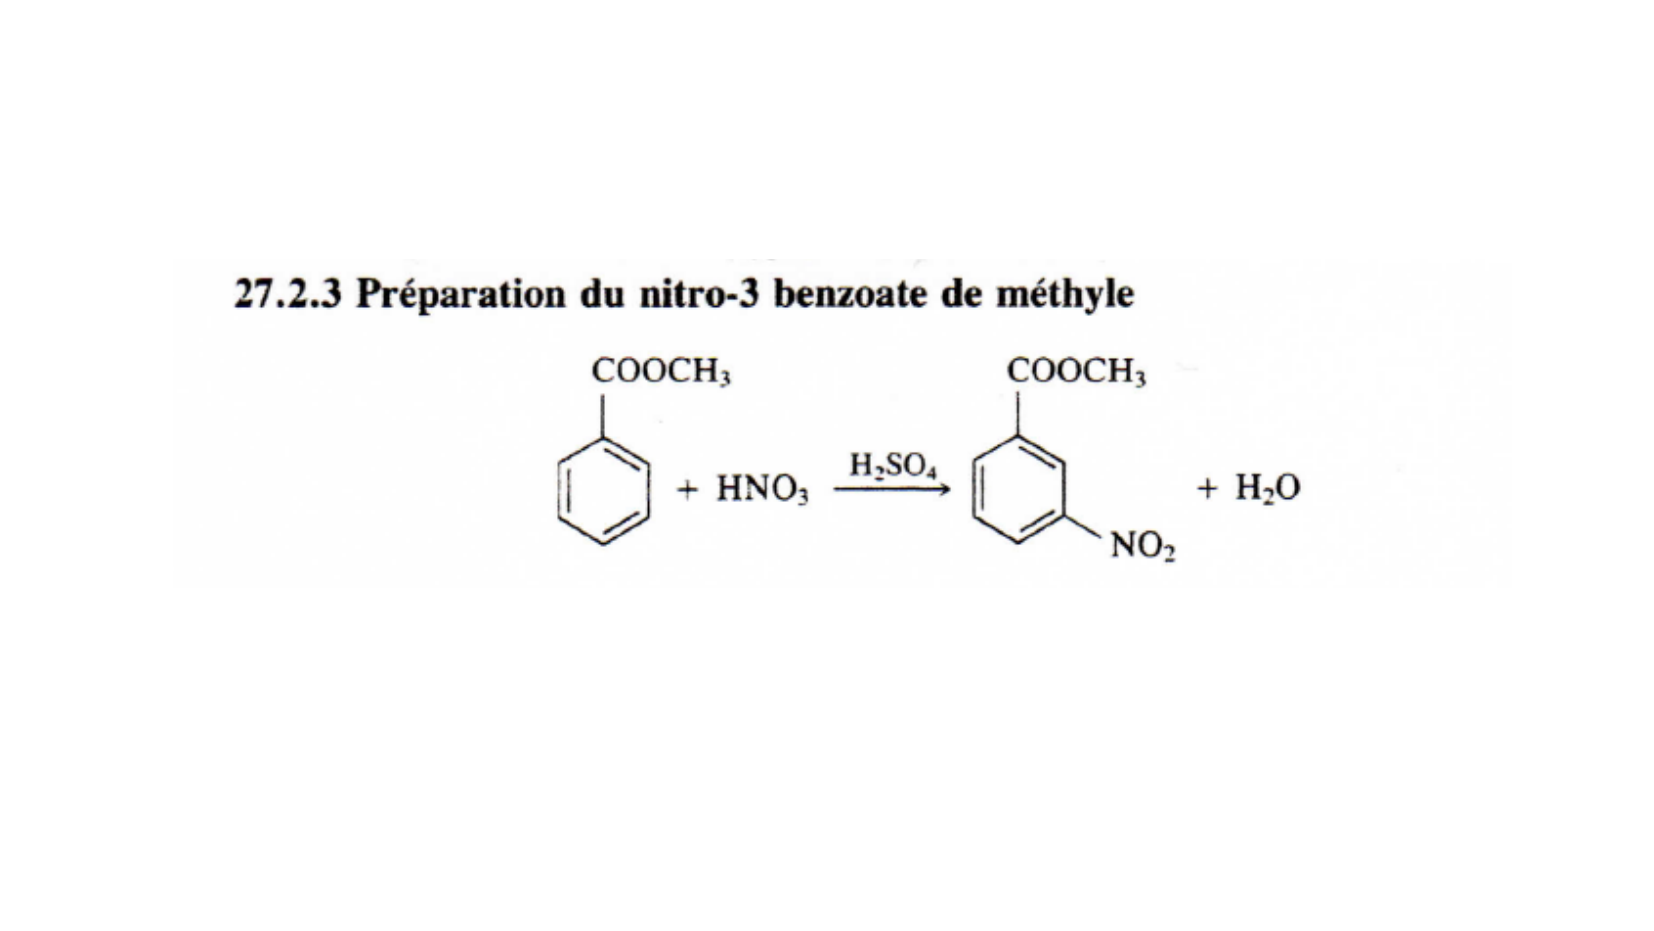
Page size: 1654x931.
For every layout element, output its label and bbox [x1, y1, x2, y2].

picture [173, 259, 1512, 588]
